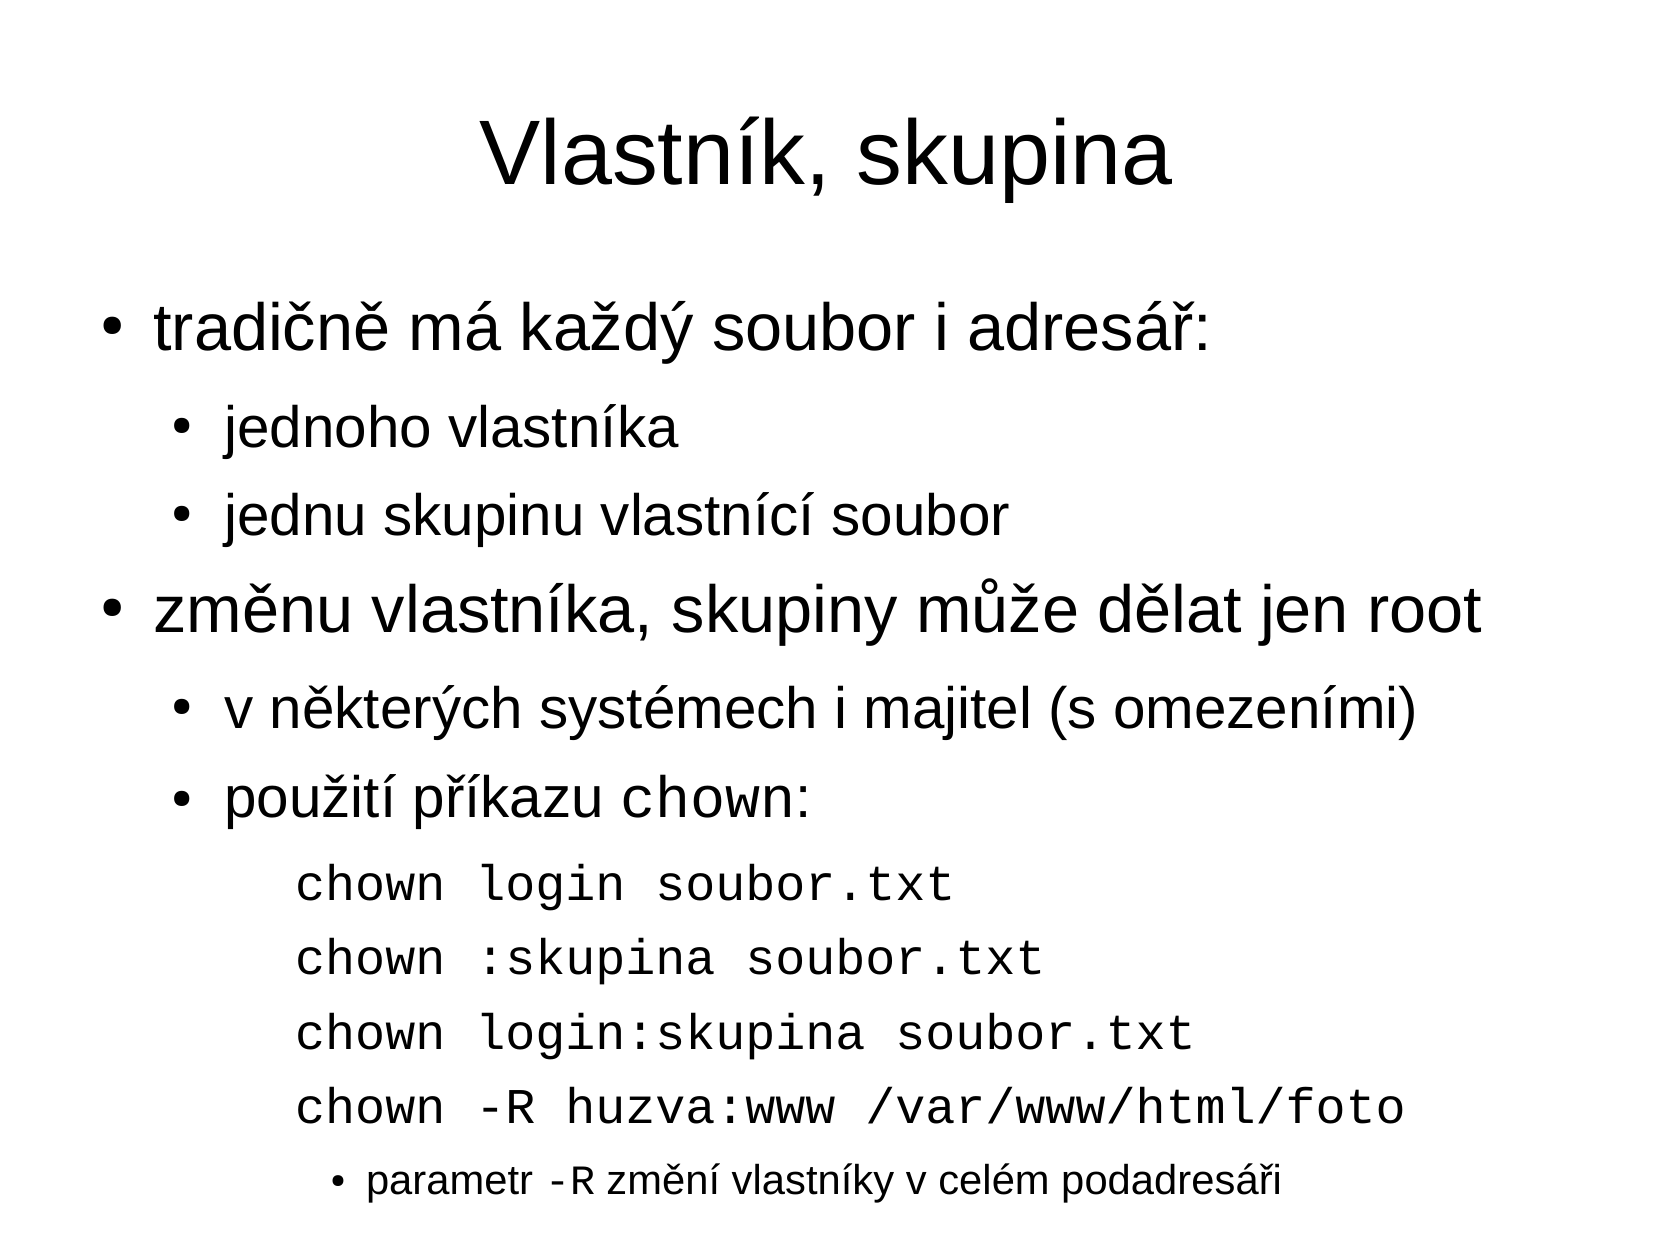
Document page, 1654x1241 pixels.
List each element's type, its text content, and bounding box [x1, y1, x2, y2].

list tradičně má každý soubor i adresář: jednoho vlastníka jednu skupinu vlastnící soubor změnu vlastníka, skupiny může dělat jen root v některých systémech i majitel (s omezeními) použití příkazu chown: chown login soubor.txt chown :skupina soubor.txt chown login:skupina soubor.txt chown -R huzva:www /var/www/html/foto parametr -R změní vlastníky v celém podadresáři [82, 290, 1571, 1207]
title Vlastník, skupina [82, 49, 1571, 257]
